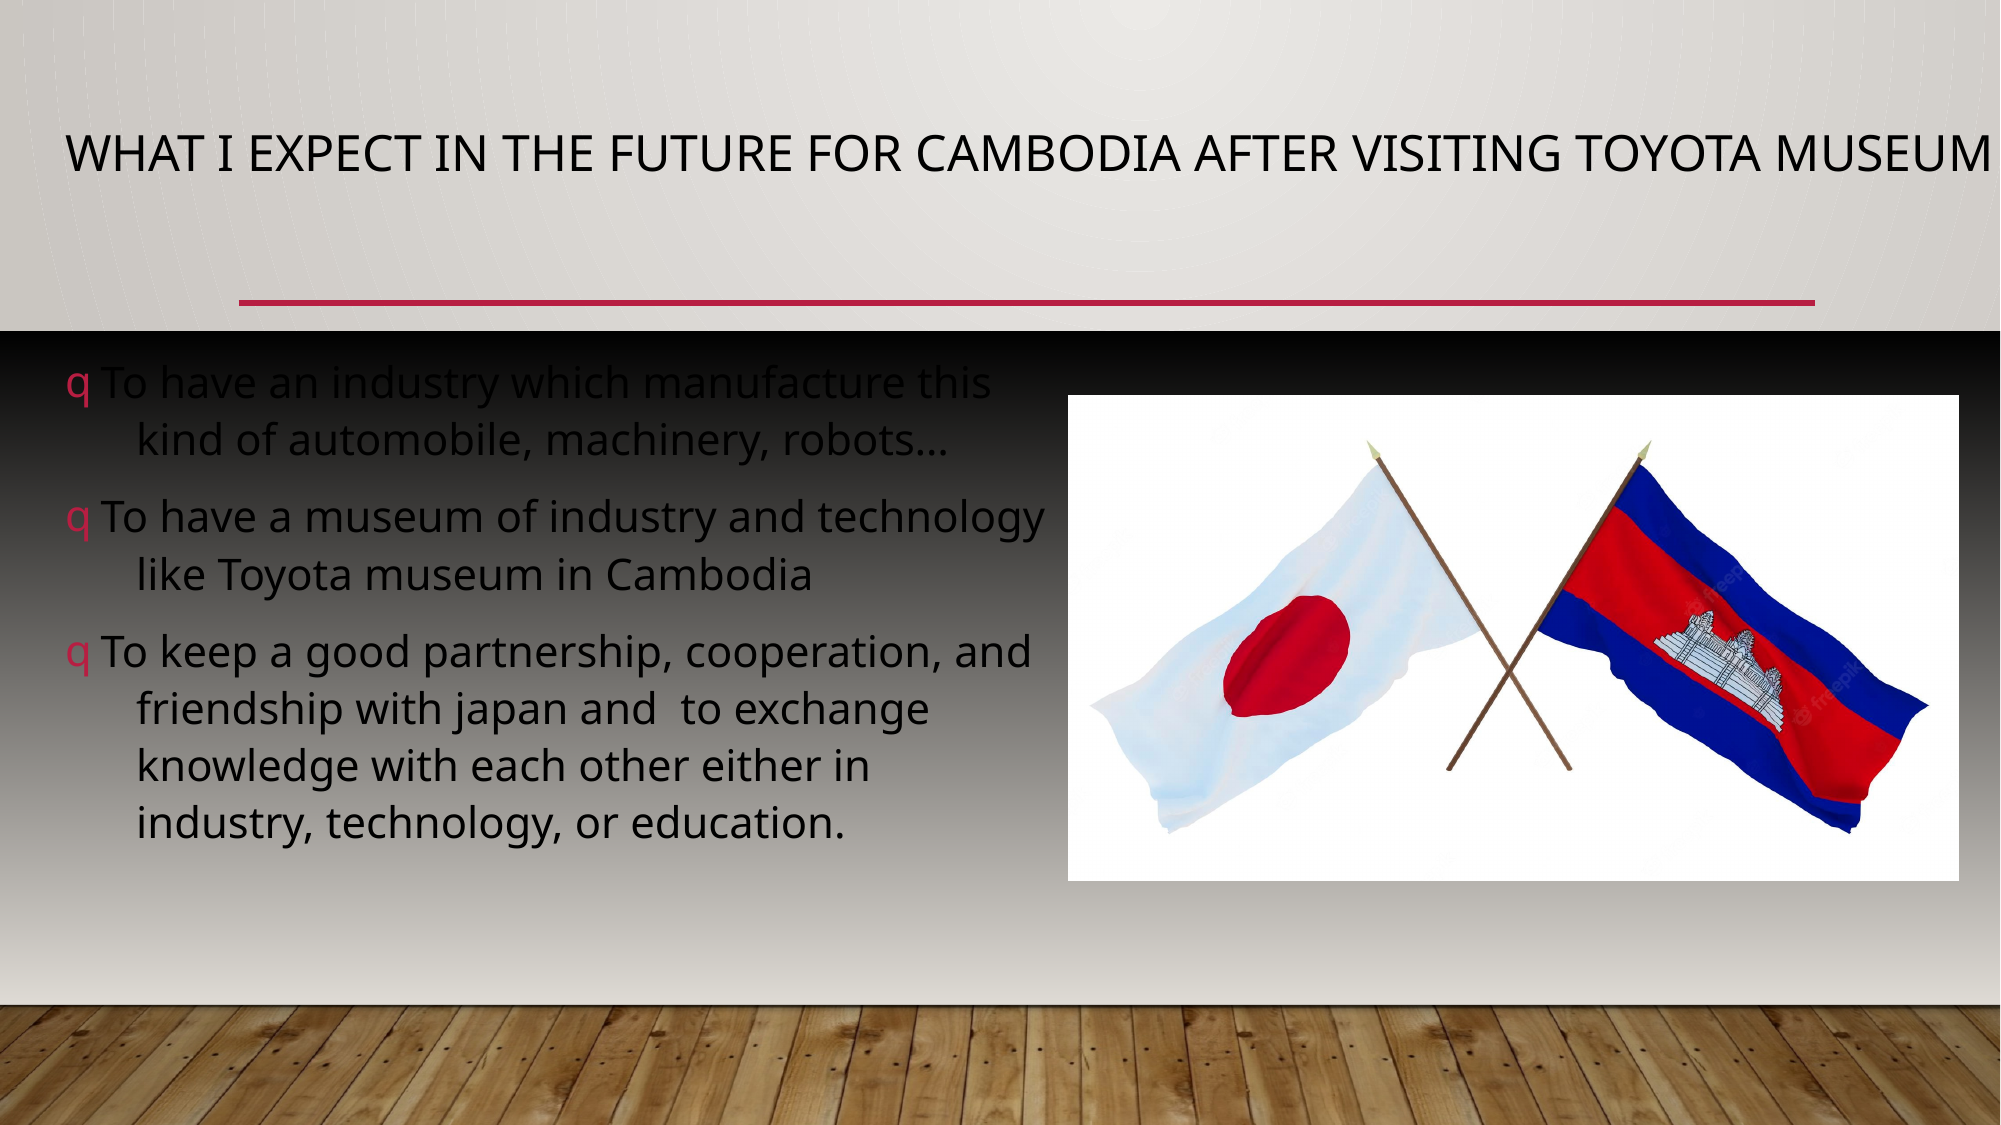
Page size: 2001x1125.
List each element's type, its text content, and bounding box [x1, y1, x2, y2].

title What I expect in the future for cambodia after visiting Toyota museum [50, 121, 2000, 294]
list To have an industry which manufacture this kind of automobile, machinery, robots… To have a museum of industry and technology like Toyota museum in Cambodia To keep a good partnership, cooperation, and friendship with japan and to exchange knowledge with each other either in industry, technology, or education. [50, 341, 1069, 908]
picture [1068, 395, 1959, 881]
